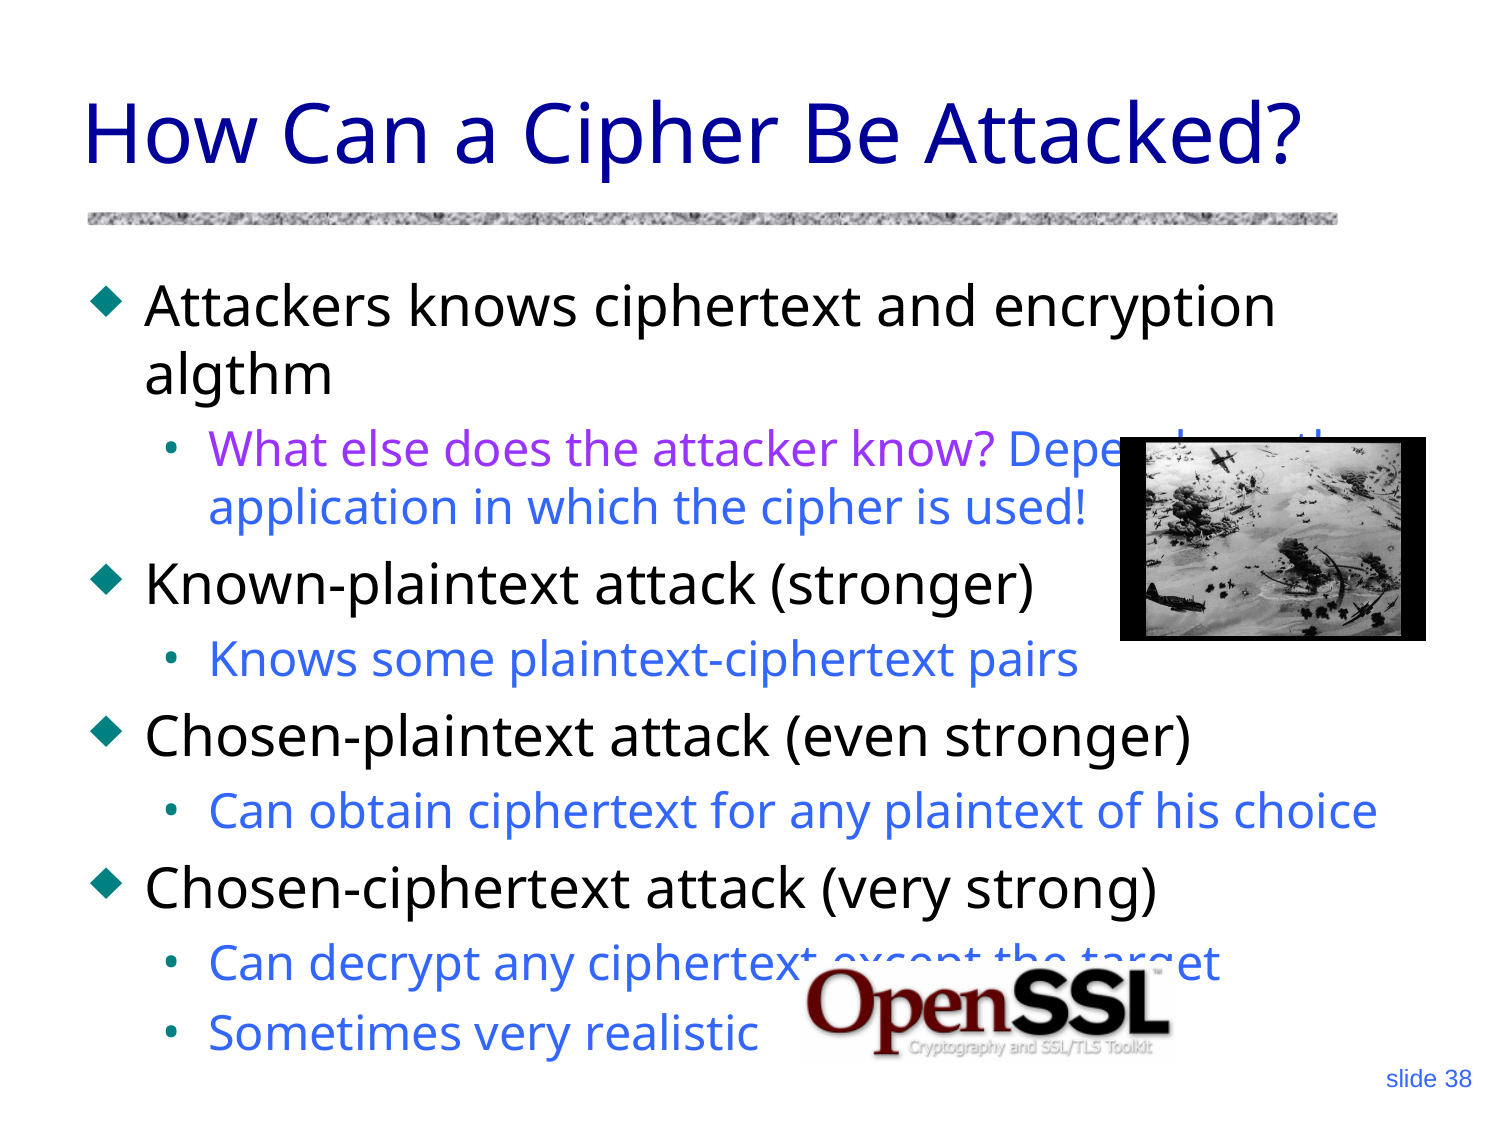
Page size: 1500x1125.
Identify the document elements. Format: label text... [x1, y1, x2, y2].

picture [800, 961, 1176, 1063]
picture [1120, 437, 1426, 641]
title How Can a Cipher Be Attacked? [66, 37, 1342, 188]
picture [87, 212, 1338, 226]
list Attackers knows ciphertext and encryption algthm What else does the attacker know? Depends on the application in which the cipher is used! Known-plaintext attack (stronger) Knows some plaintext-ciphertext pairs Chosen-plaintext attack (even stronger) Can obtain ciphertext for any plaintext of his choice Chosen-ciphertext attack (very strong) Can decrypt any ciphertext except the target Sometimes very realistic [75, 262, 1488, 1075]
text_box slide <number> [1174, 1075, 1488, 1101]
